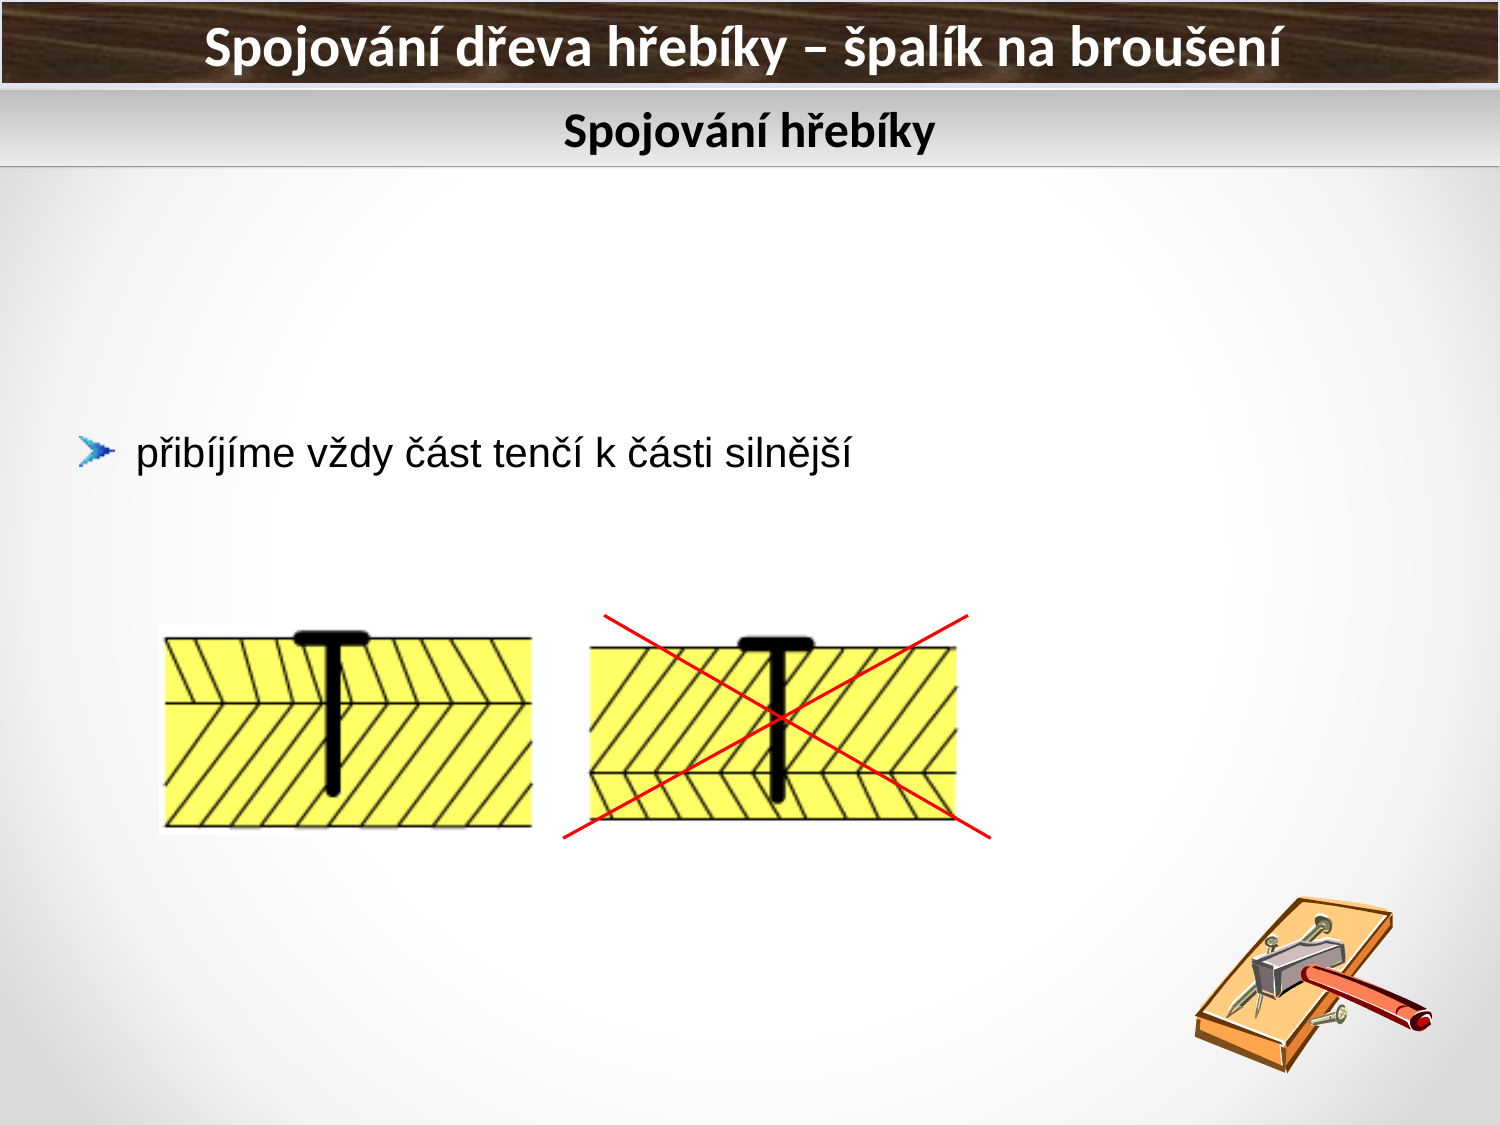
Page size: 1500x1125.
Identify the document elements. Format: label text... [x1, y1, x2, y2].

picture [0, 166, 1500, 1125]
text_box Spojování dřeva hřebíky – špalík na broušení [0, 0, 1500, 86]
text_box přibíjíme vždy část tenčí k části silnější [64, 418, 1223, 484]
picture [0, 86, 1500, 90]
text_box Spojování hřebíky [0, 90, 1500, 166]
